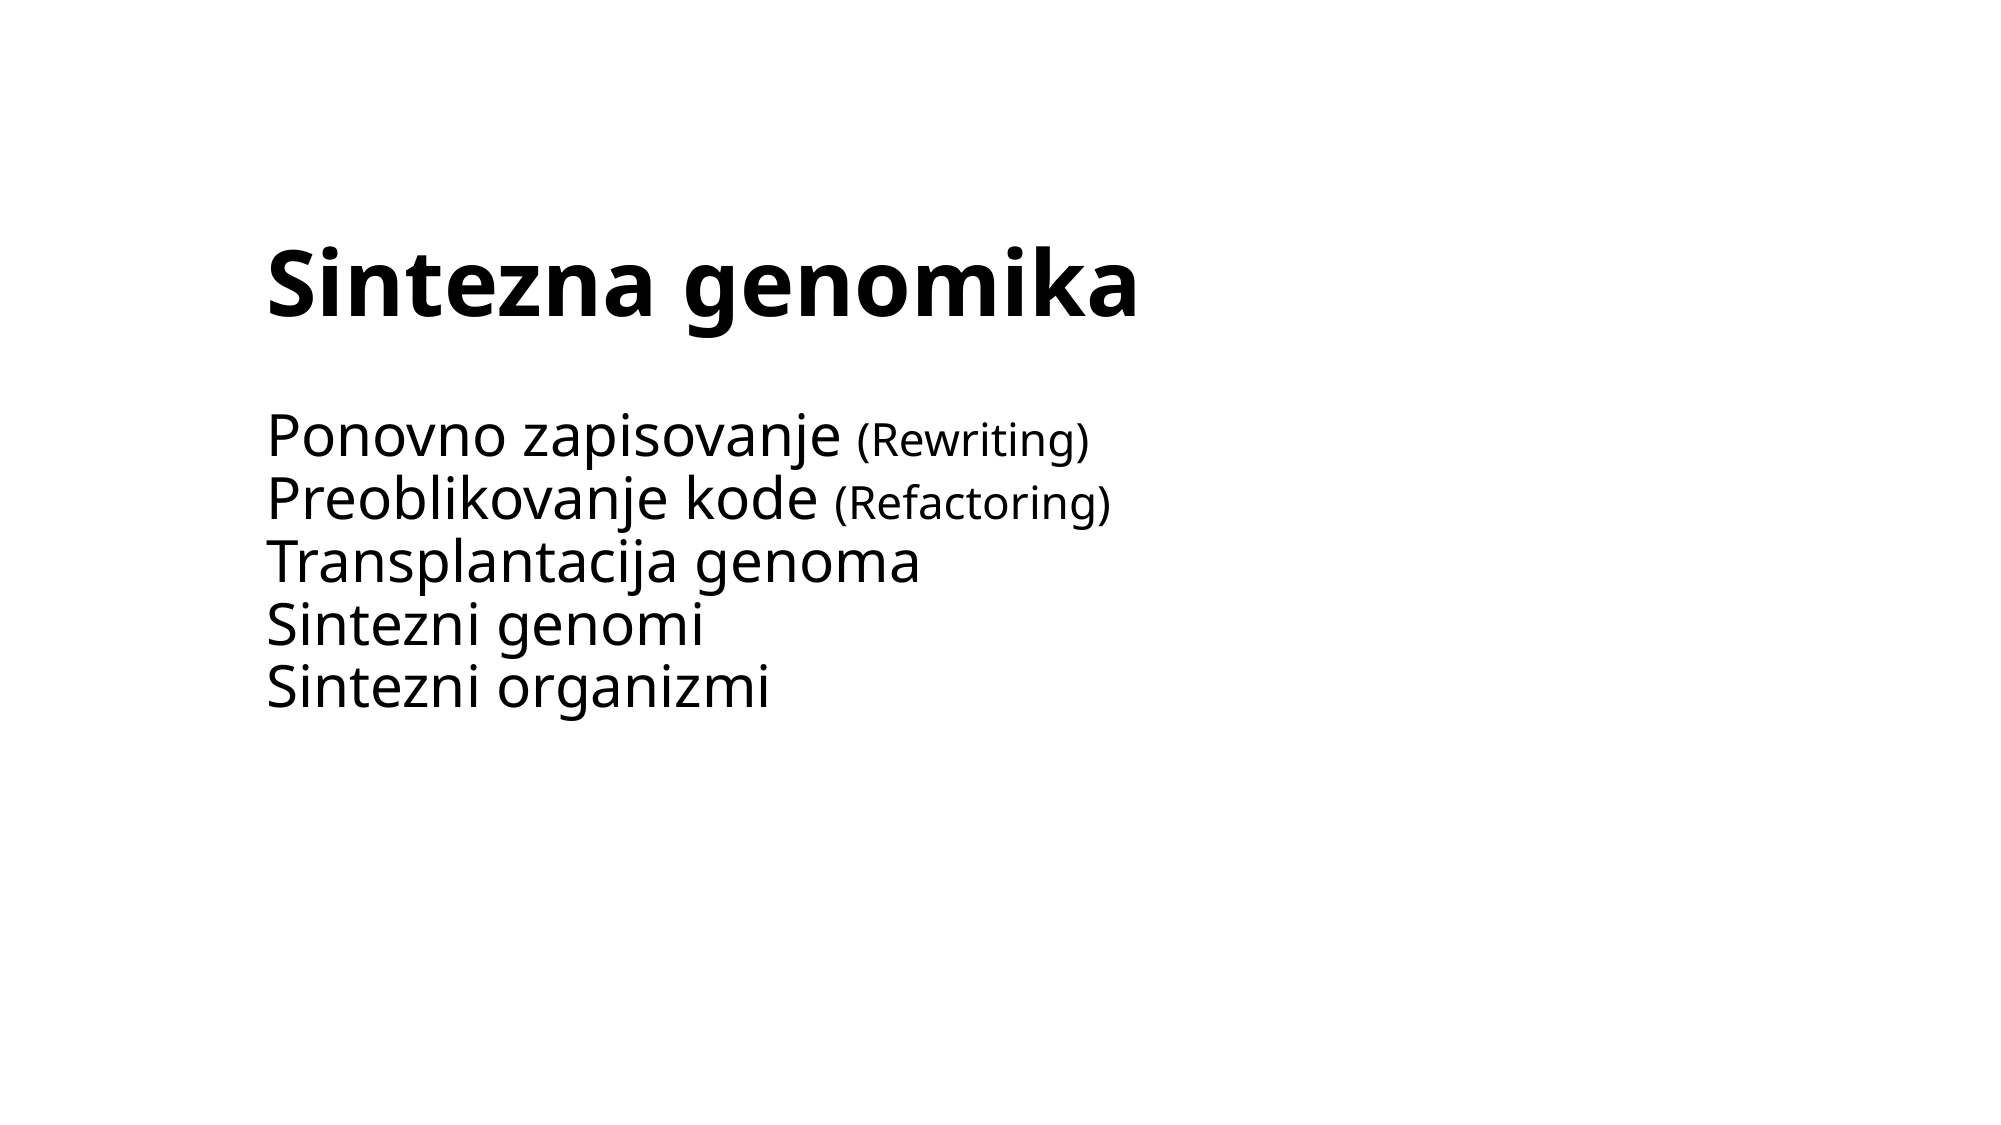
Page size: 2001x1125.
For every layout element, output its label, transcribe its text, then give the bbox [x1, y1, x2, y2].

title Sintezna genomika Ponovno zapisovanje (Rewriting) Preoblikovanje kode (Refactoring) Transplantacija genoma Sintezni genomi Sintezni organizmi [251, 227, 1702, 729]
